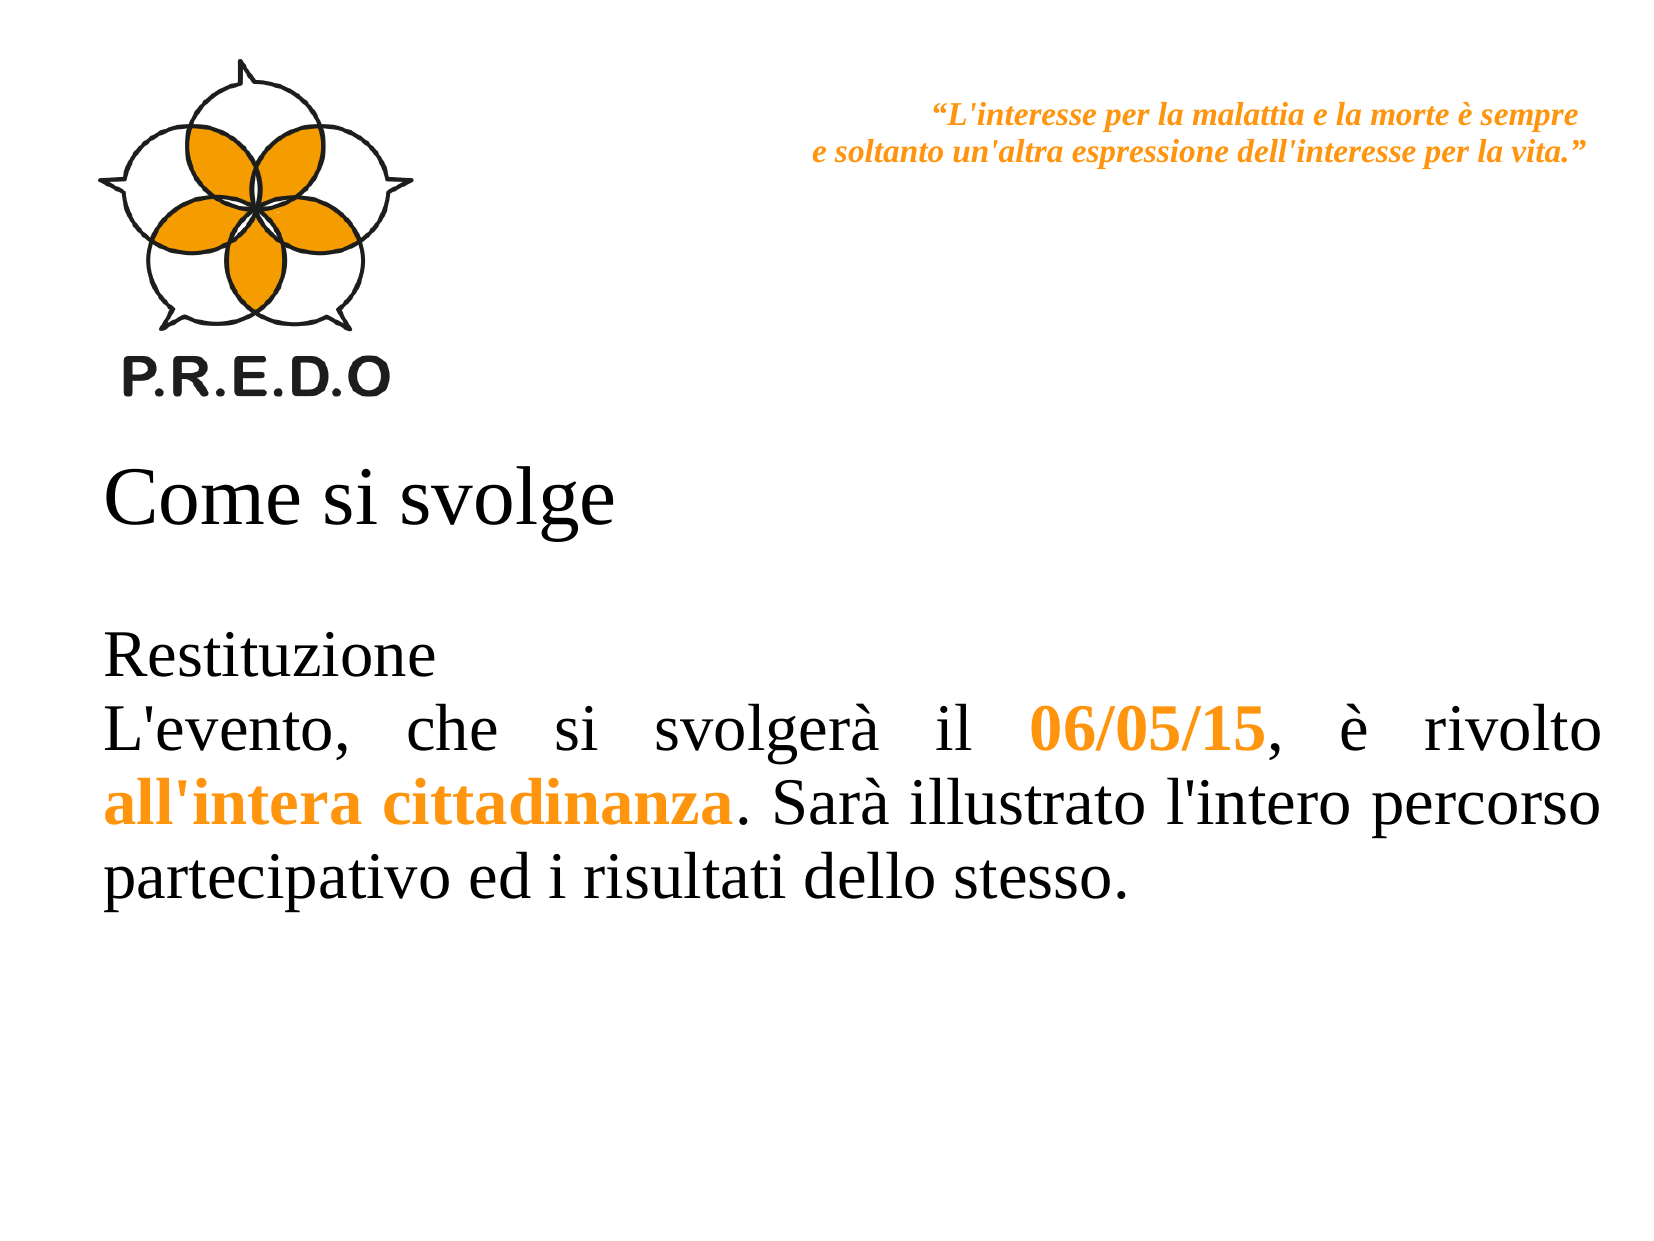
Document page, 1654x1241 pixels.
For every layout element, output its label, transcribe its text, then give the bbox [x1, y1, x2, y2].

text_box “L'interesse per la malattia e la morte è sempre e soltanto un'altra espressione dell'interesse per la vita.” [797, 88, 1603, 178]
picture [97, 58, 414, 397]
text_box Come si svolge Restituzione L'evento, che si svolgerà il 06/05/15, è rivolto all'intera cittadinanza. Sarà illustrato l'intero percorso partecipativo ed i risultati dello stesso. [88, 442, 1619, 1241]
